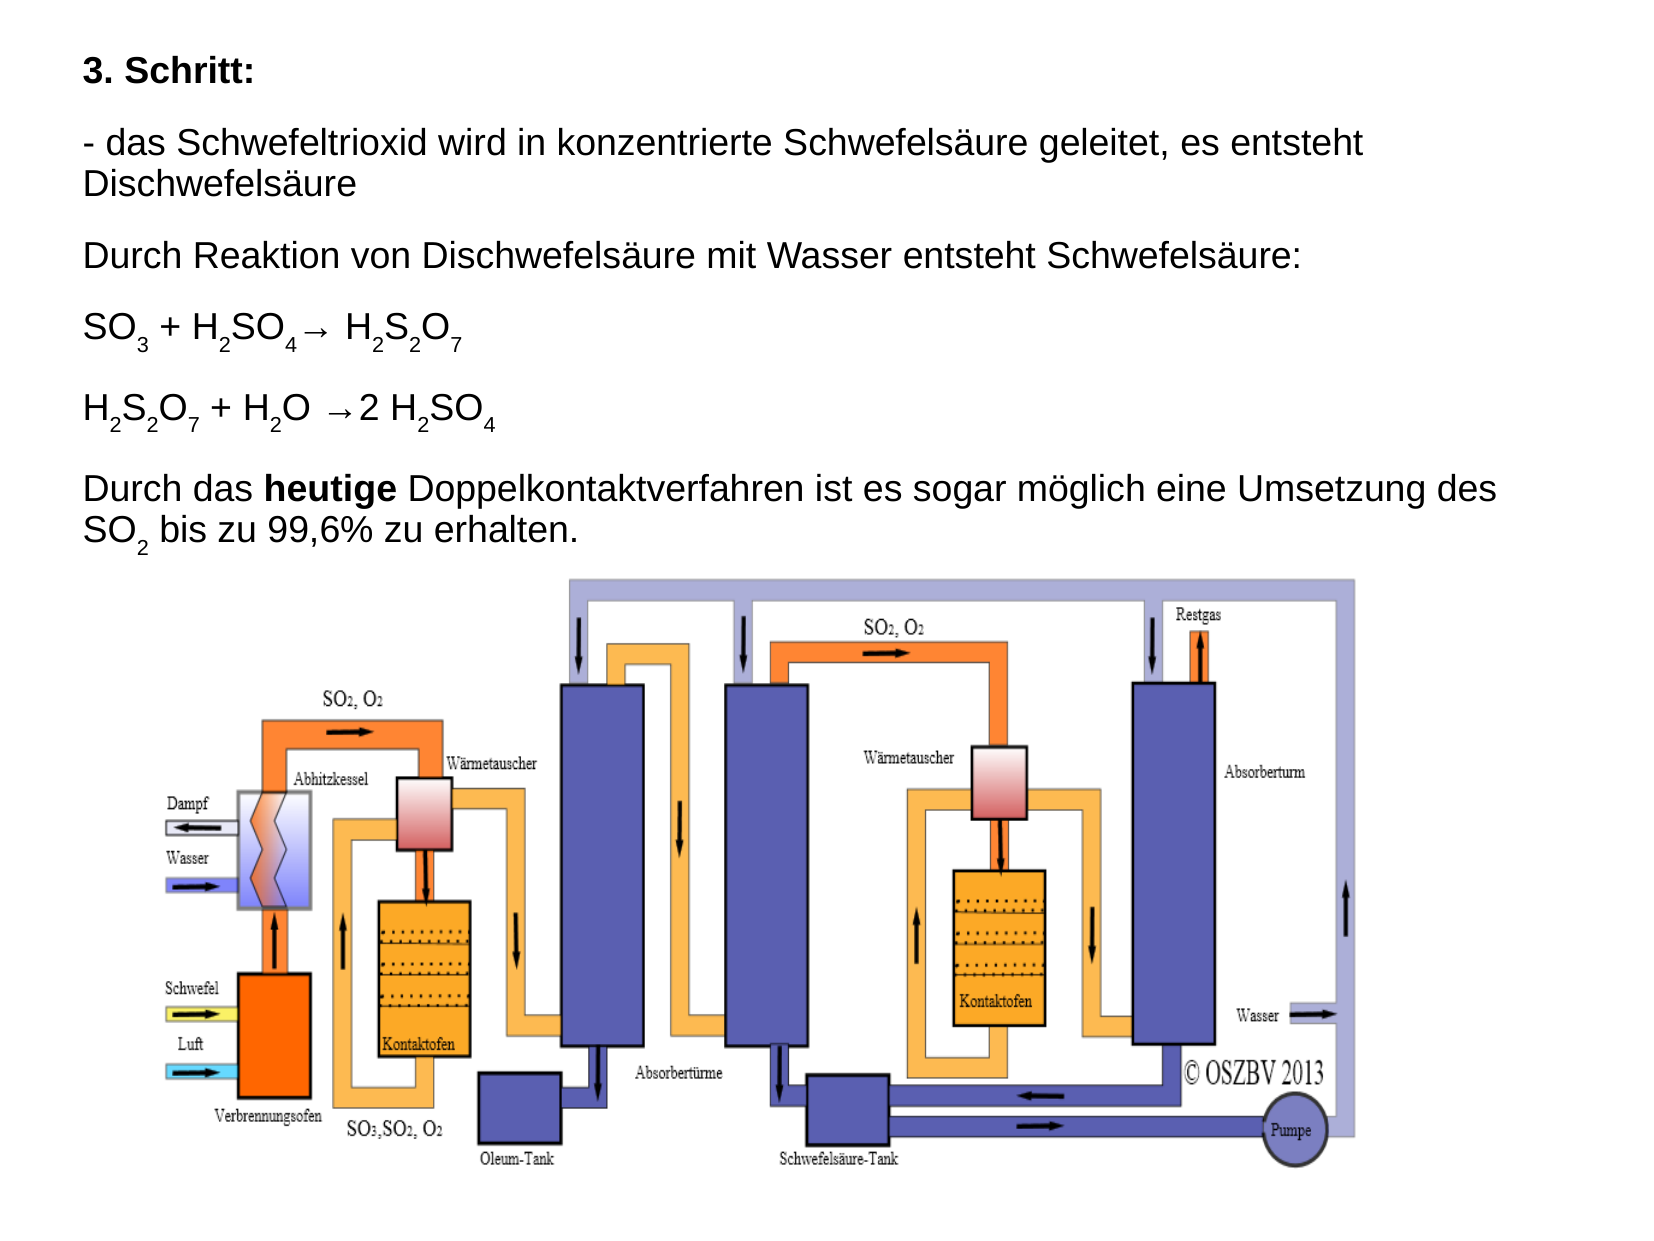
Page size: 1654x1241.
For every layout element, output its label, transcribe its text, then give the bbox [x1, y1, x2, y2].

picture [129, 566, 1394, 1182]
list 3. Schritt: - das Schwefeltrioxid wird in konzentrierte Schwefelsäure geleitet, es entsteht Dischwefelsäure Durch Reaktion von Dischwefelsäure mit Wasser entsteht Schwefelsäure: SO3 + H2SO4→ H2S2O7 H2S2O7 + H2O →2 H2SO4 Durch das heutige Doppelkontaktverfahren ist es sogar möglich eine Umsetzung des SO2 bis zu 99,6% zu erhalten. [82, 49, 1571, 1109]
